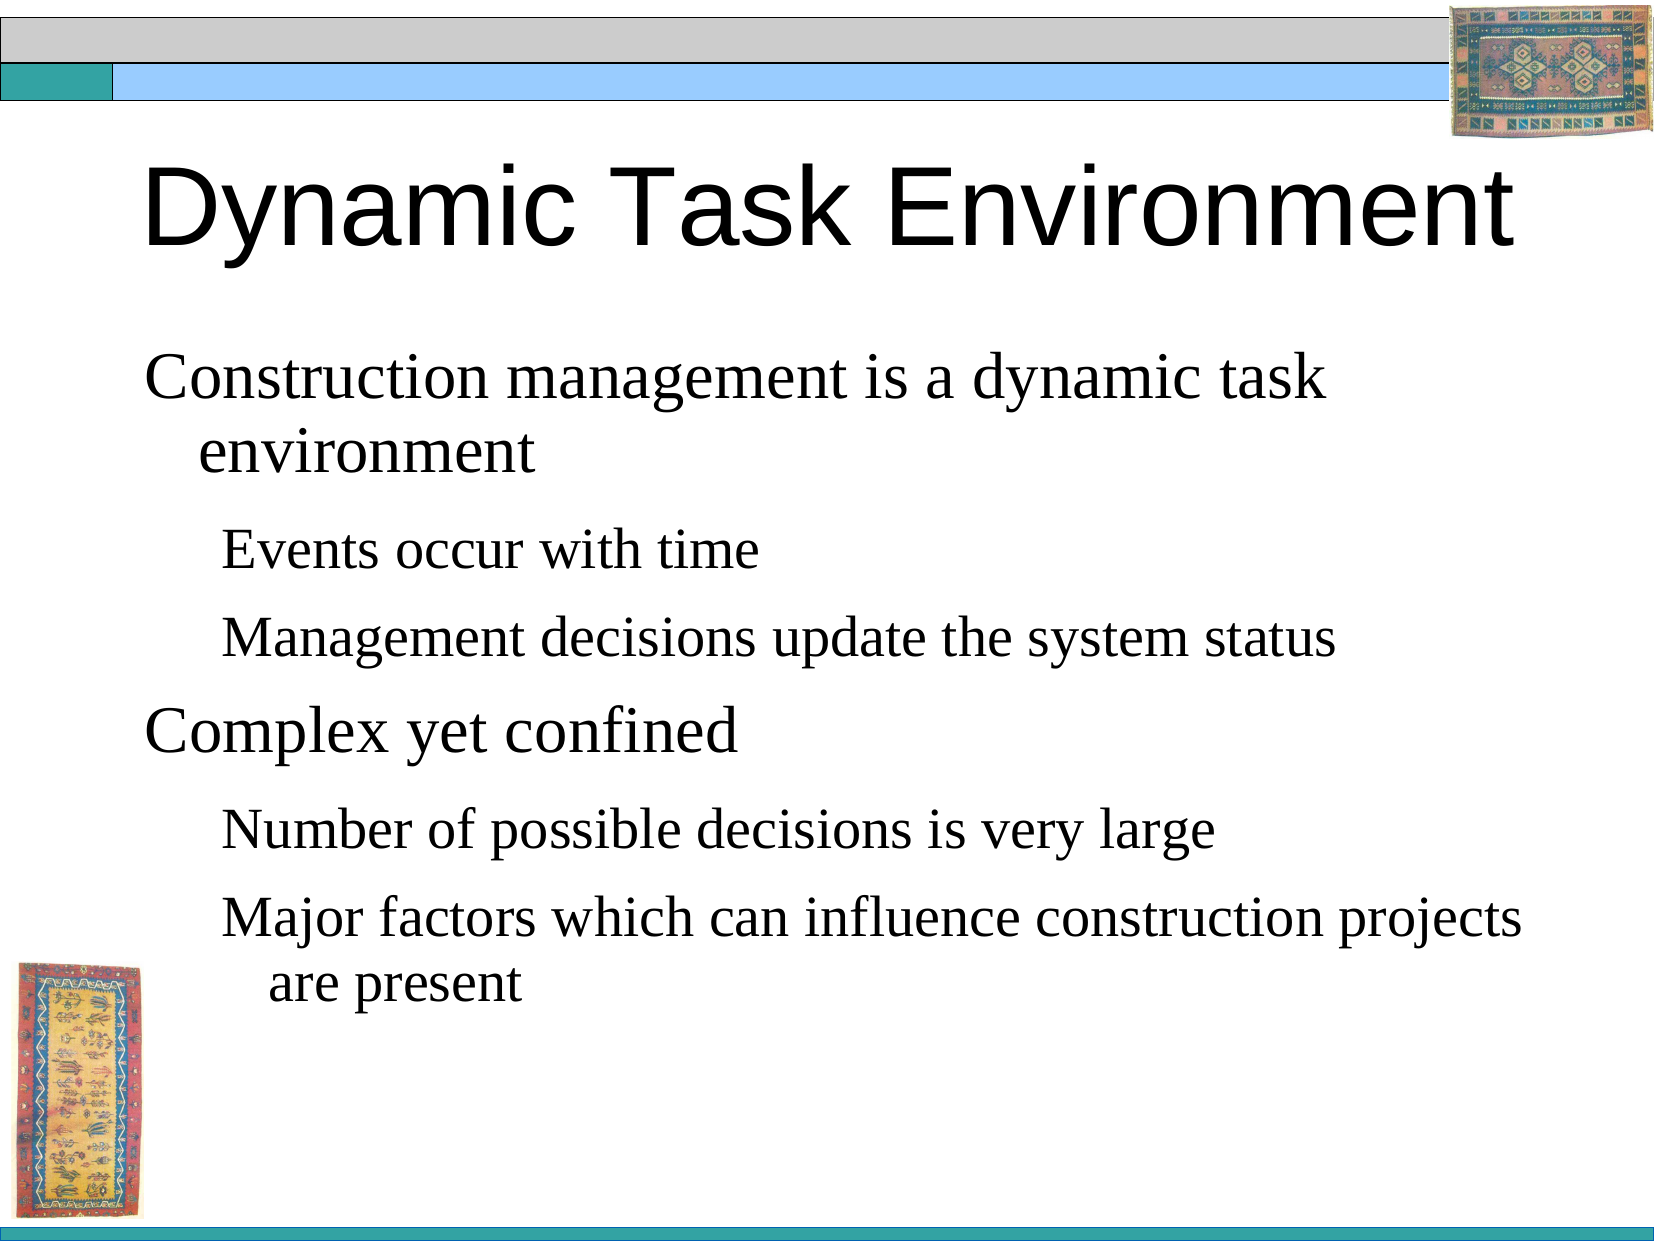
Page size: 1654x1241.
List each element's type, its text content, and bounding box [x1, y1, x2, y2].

picture [1449, 5, 1654, 139]
list Construction management is a dynamic task environment Events occur with time Management decisions update the system status Complex yet confined Number of possible decisions is very large Major factors which can influence construction projects are present [127, 338, 1540, 1106]
picture [12, 962, 144, 1219]
title Dynamic Task Environment [121, 102, 1534, 310]
